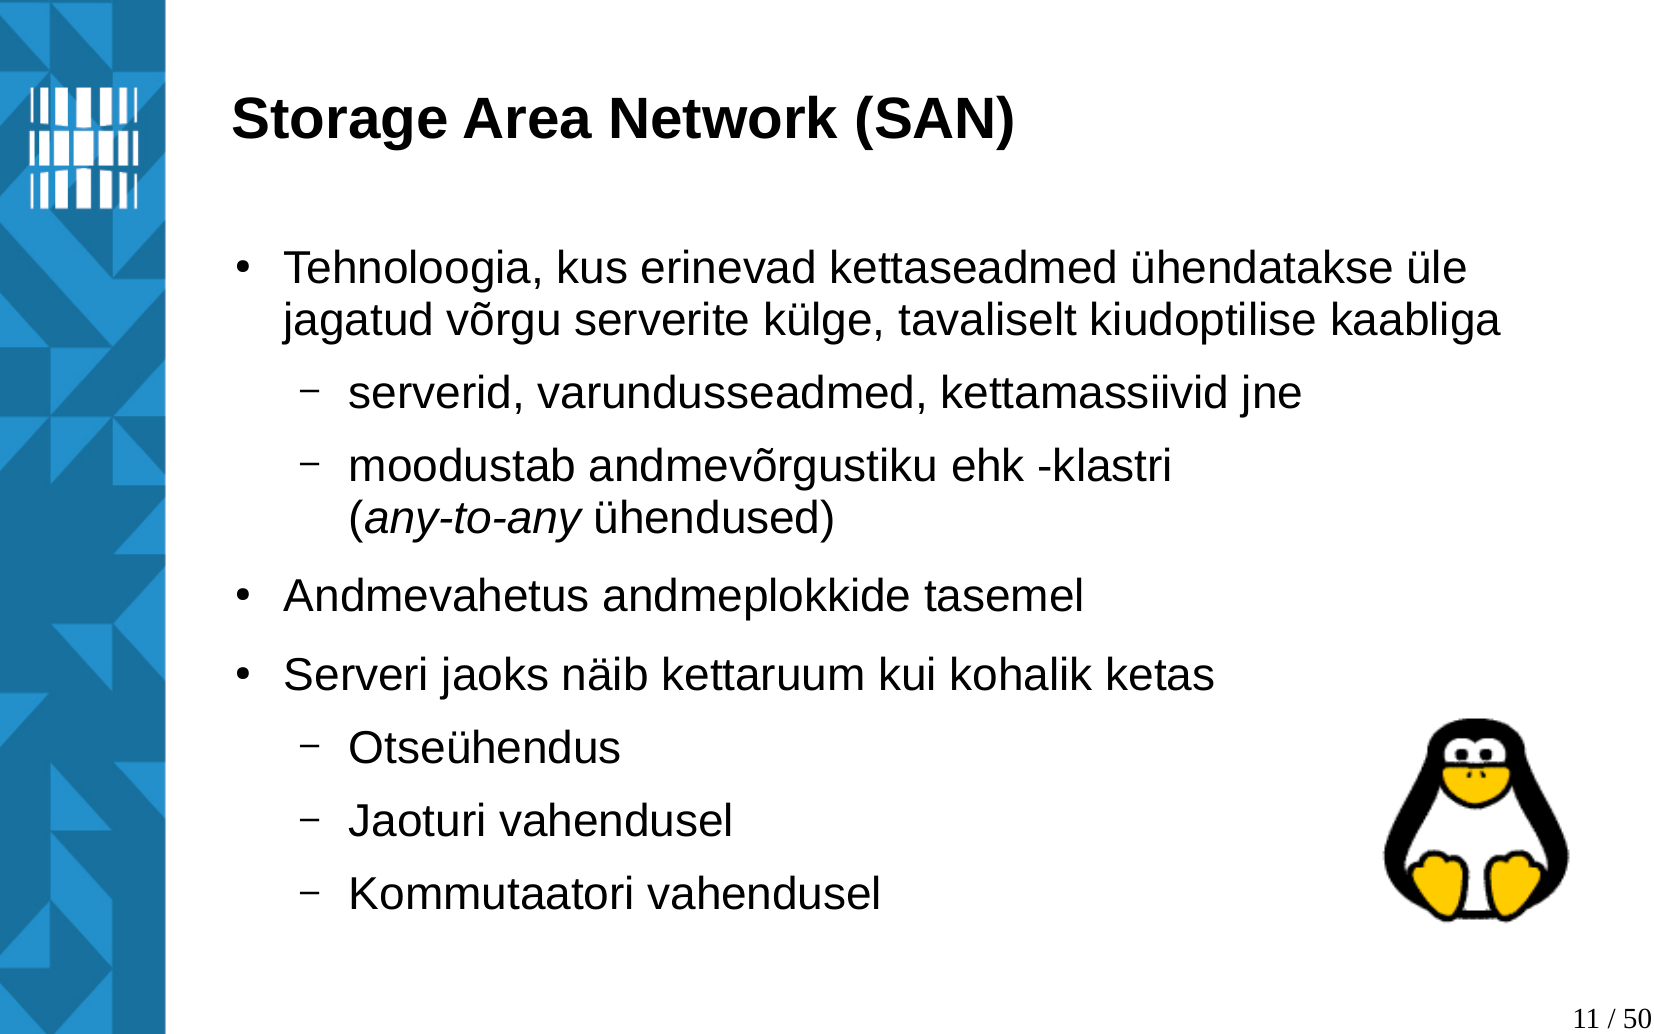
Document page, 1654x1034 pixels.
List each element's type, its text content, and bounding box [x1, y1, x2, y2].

title Storage Area Network (SAN) [231, 76, 1501, 160]
list Tehnoloogia, kus erinevad kettaseadmed ühendatakse üle jagatud võrgu serverite külge, tavaliselt kiudoptilise kaabliga serverid, varundusseadmed, kettamassiivid jne moodustab andmevõrgustiku ehk -klastri (any-to-any ühendused) Andmevahetus andmeplokkide tasemel Serveri jaoks näib kettaruum kui kohalik ketas Otseühendus Jaoturi vahendusel Kommutaatori vahendusel [218, 241, 1566, 924]
picture [1319, 658, 1630, 945]
